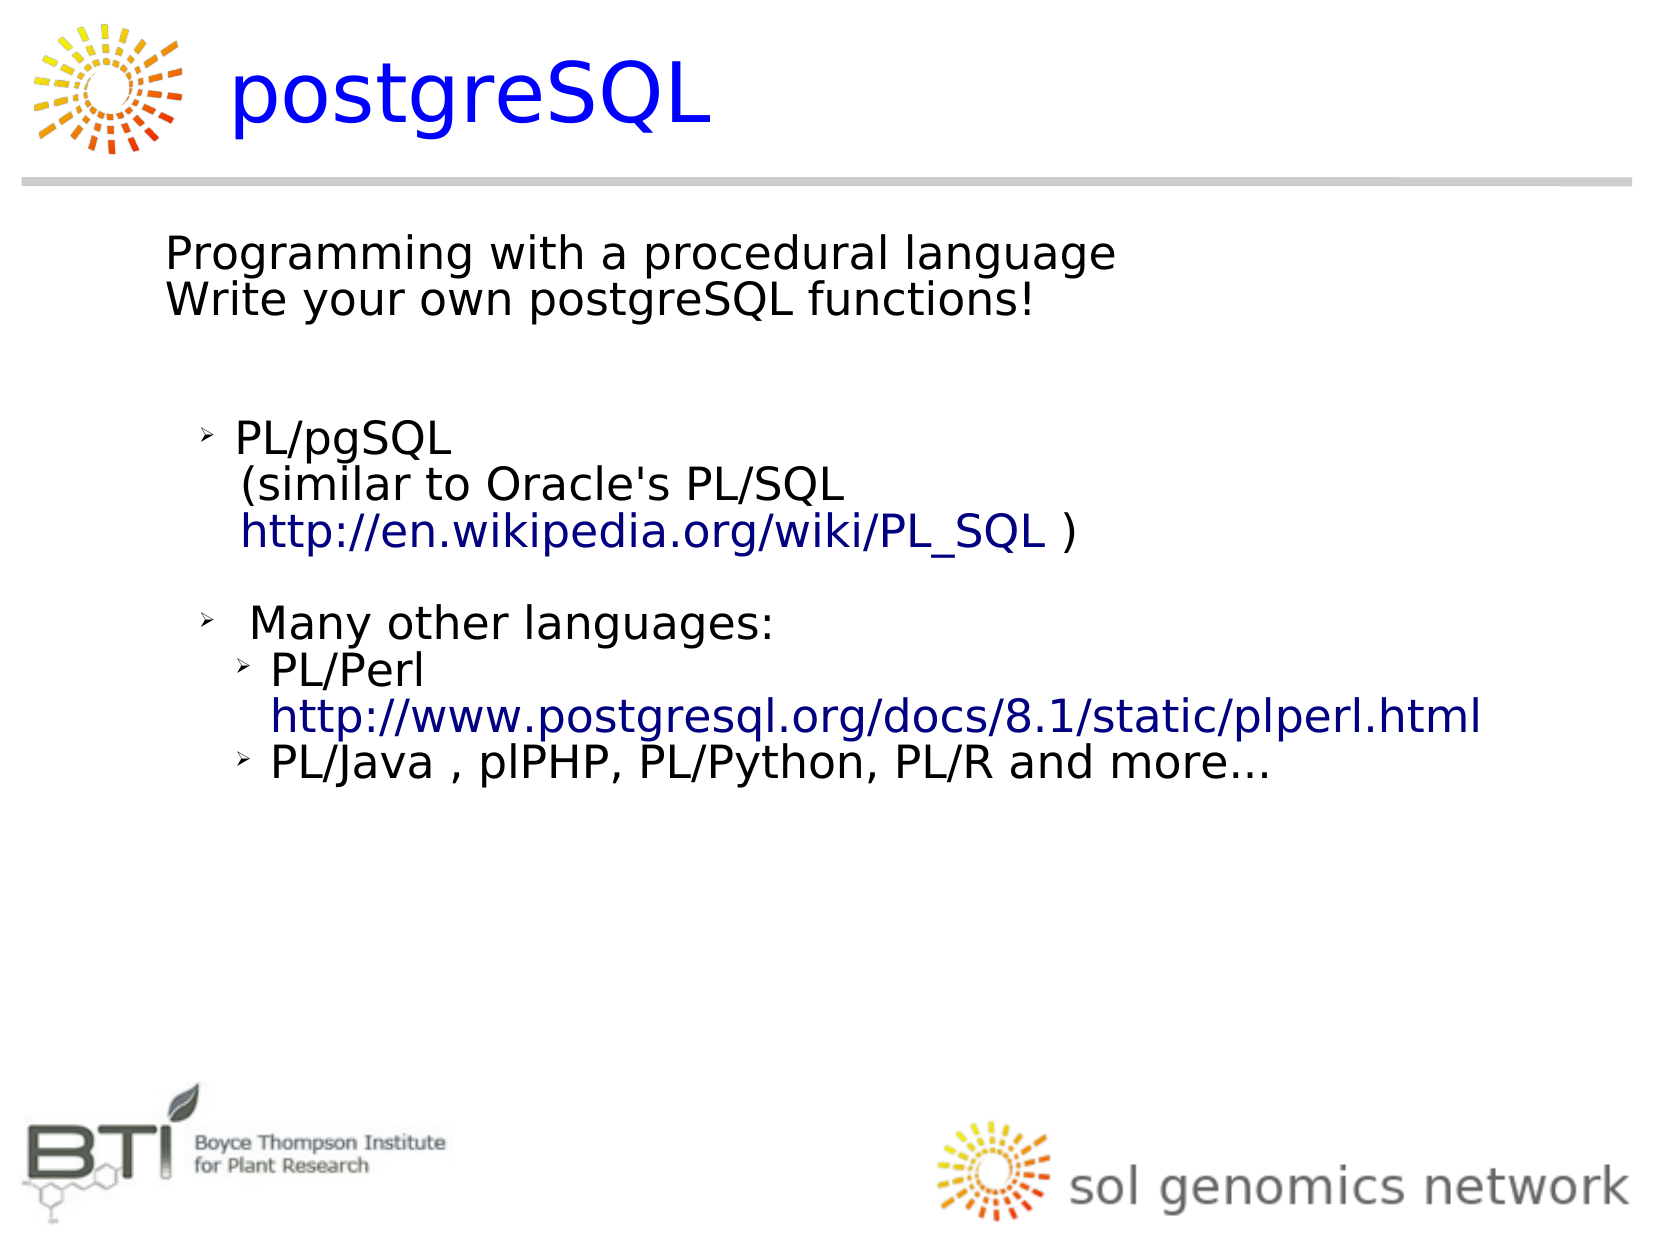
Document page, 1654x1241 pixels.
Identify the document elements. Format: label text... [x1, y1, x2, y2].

picture [11, 1081, 460, 1230]
picture [32, 22, 184, 156]
text_box Programming with a procedural language Write your own postgreSQL functions! PL/pgSQL (similar to Oracle's PL/SQL http://en.wikipedia.org/wiki/PL_SQL ) Many other languages: PL/Perl http://www.postgresql.org/docs/8.1/static/plperl.html PL/Java , plPHP, PL/Python, PL/R and more... [150, 225, 1501, 797]
text_box postgreSQL [228, 46, 1623, 159]
picture [921, 1116, 1642, 1229]
